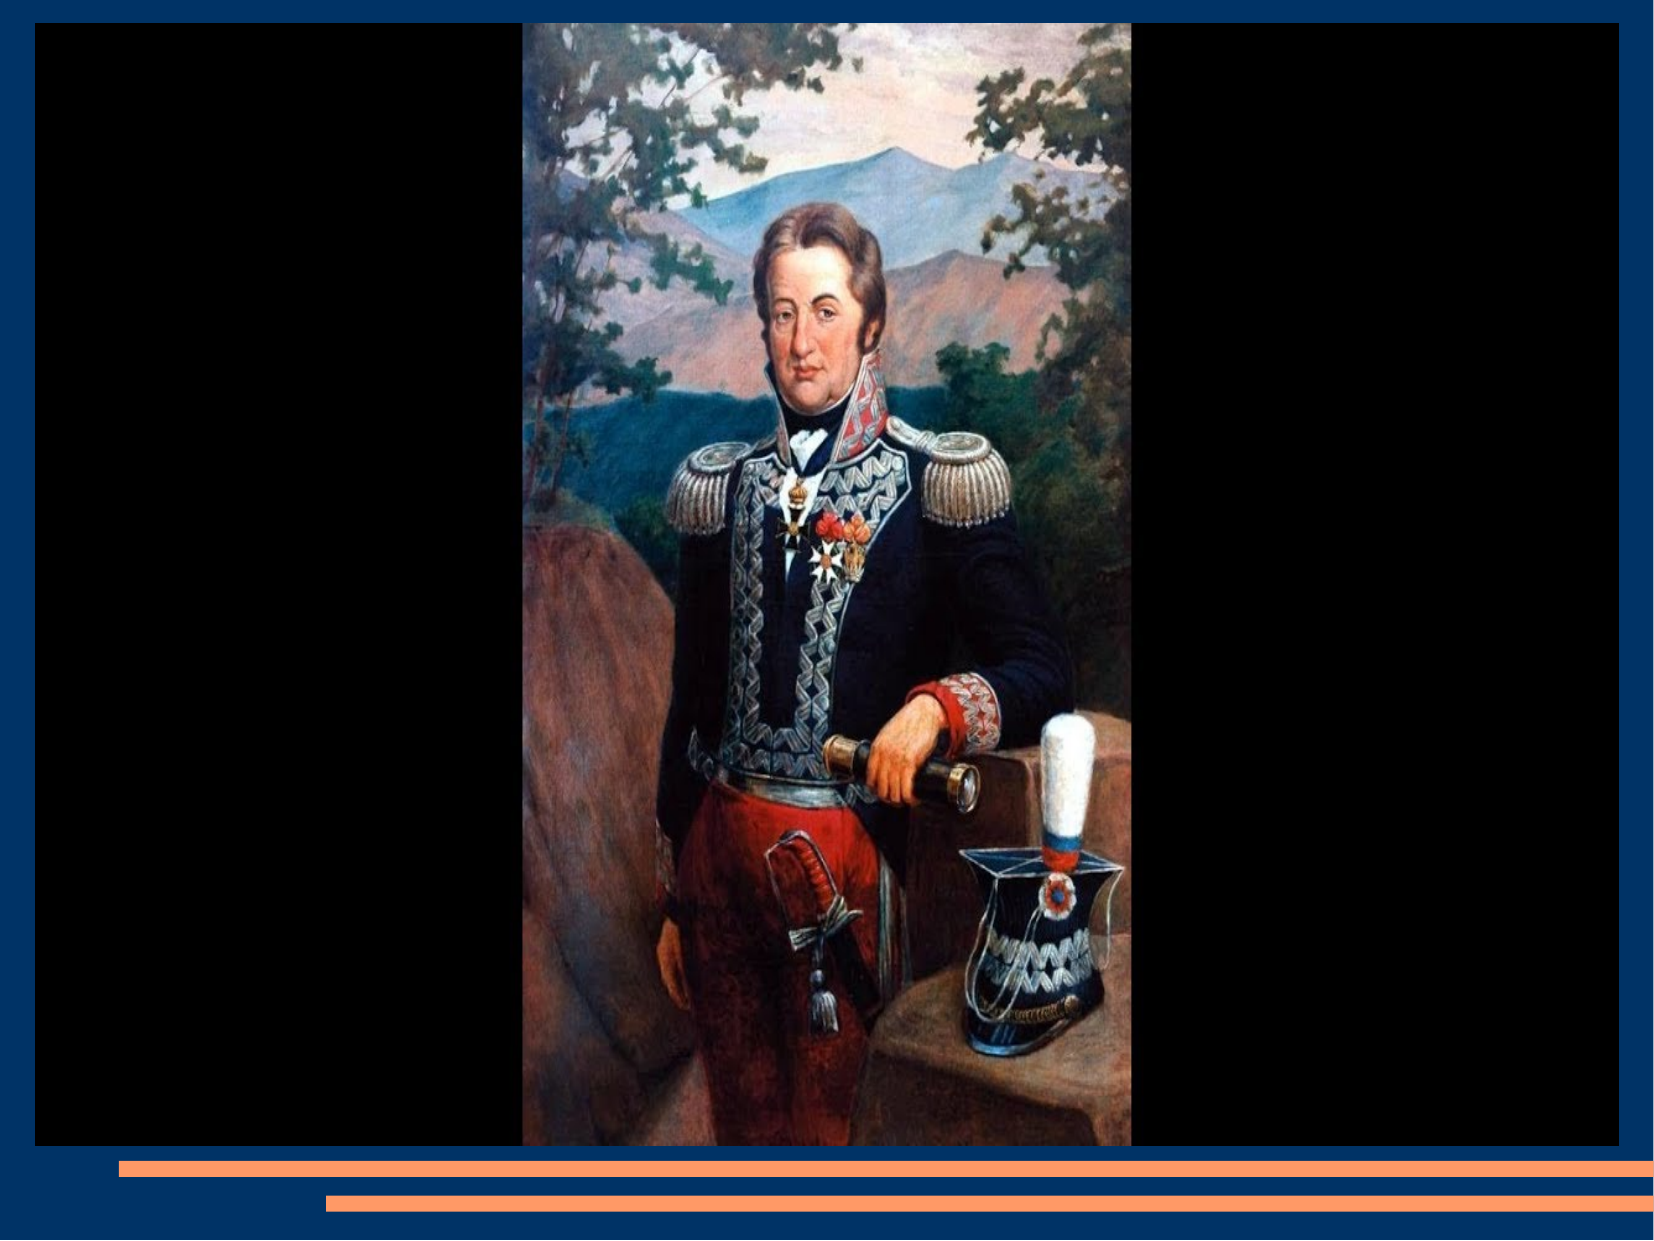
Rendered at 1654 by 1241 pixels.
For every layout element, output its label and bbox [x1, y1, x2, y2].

picture [35, 23, 1619, 1146]
